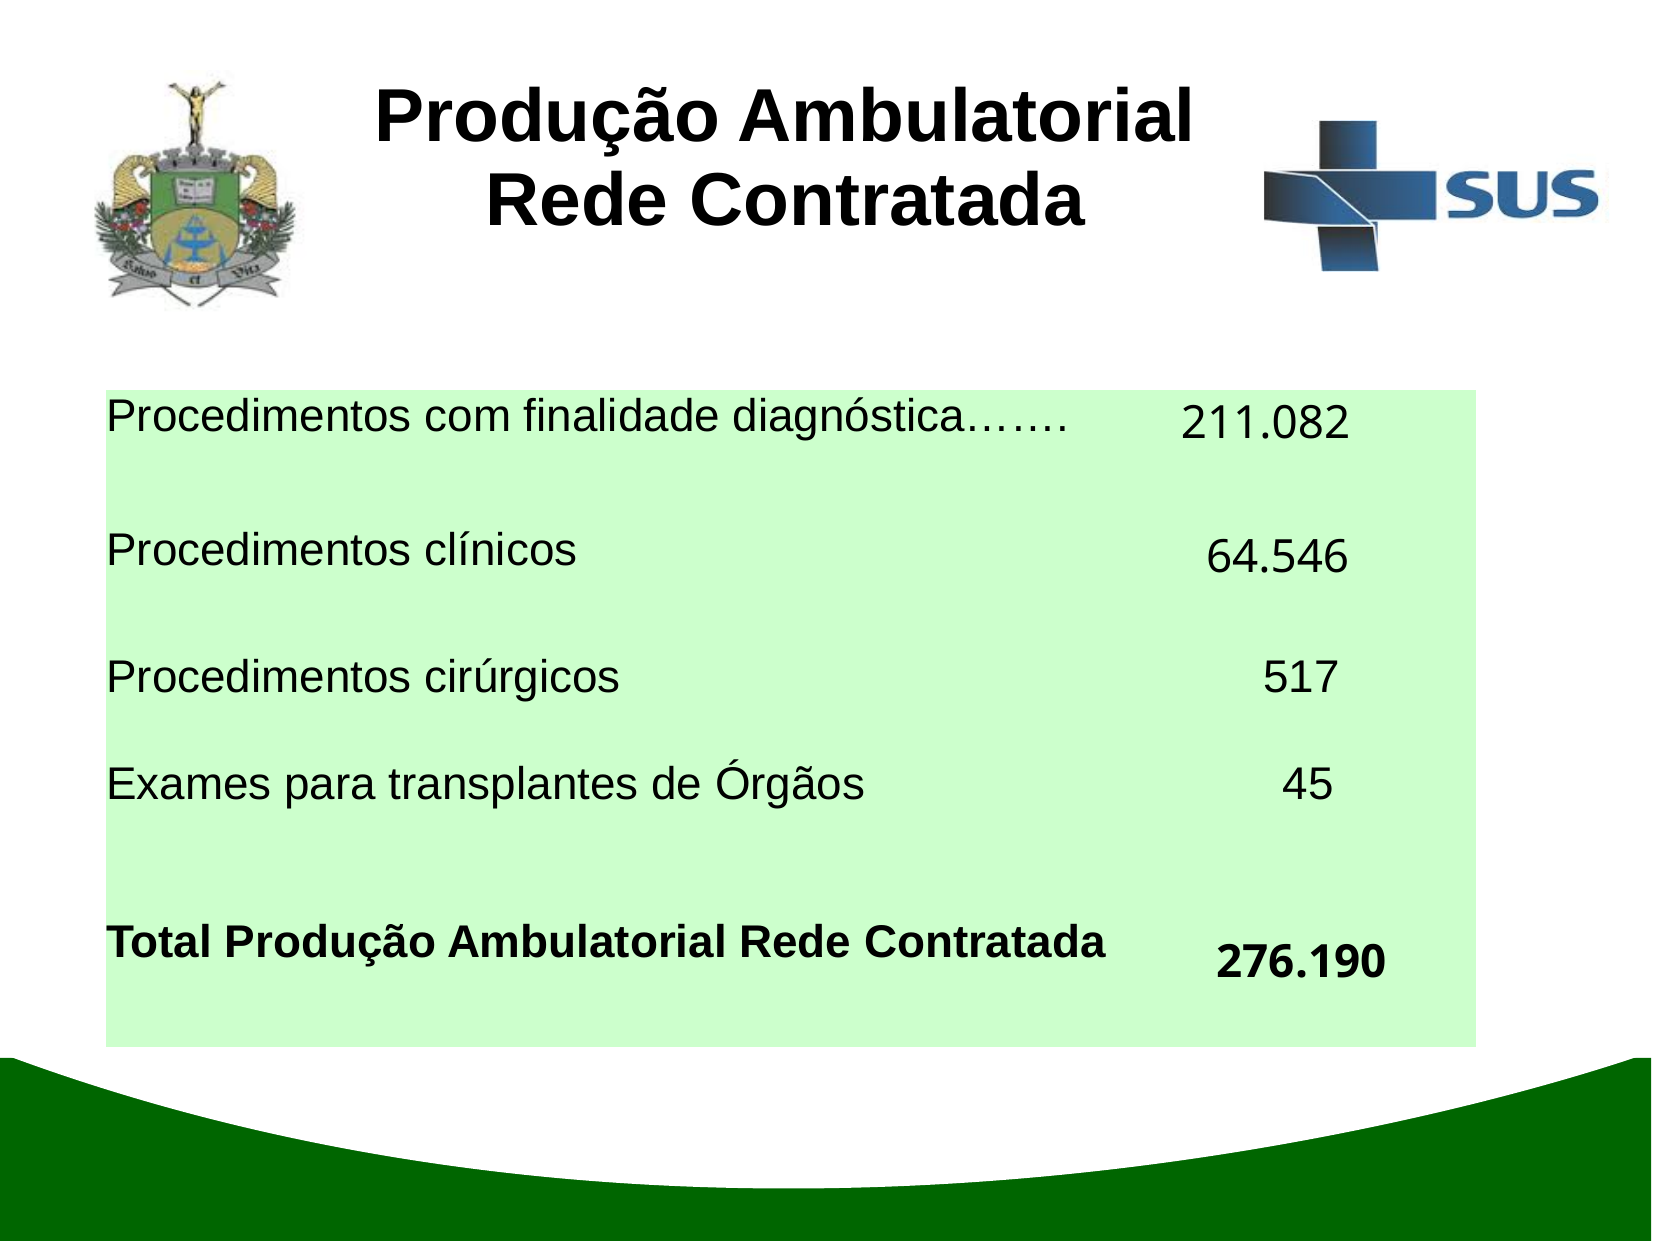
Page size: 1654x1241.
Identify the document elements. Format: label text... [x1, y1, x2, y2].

table_cell 45 [1127, 758, 1476, 865]
table_cell Procedimentos clínicos [106, 524, 1127, 651]
table_cell Procedimentos cirúrgicos [106, 651, 1127, 758]
table_header Procedimentos com finalidade diagnóstica……. [106, 390, 1127, 524]
table_header 211.082 [1127, 390, 1476, 524]
table_cell 64.546 [1127, 524, 1476, 651]
text_box [0, 1052, 1652, 1241]
table_cell Exames para transplantes de Órgãos [106, 758, 1127, 865]
table_cell Total Produção Ambulatorial Rede Contratada [106, 865, 1127, 1047]
picture [1264, 120, 1610, 272]
text_box Produção Ambulatorial Rede Contratada [307, 66, 1264, 308]
table_cell 517 [1127, 651, 1476, 758]
table_cell 276.190 [1127, 865, 1476, 1047]
picture [81, 70, 308, 328]
